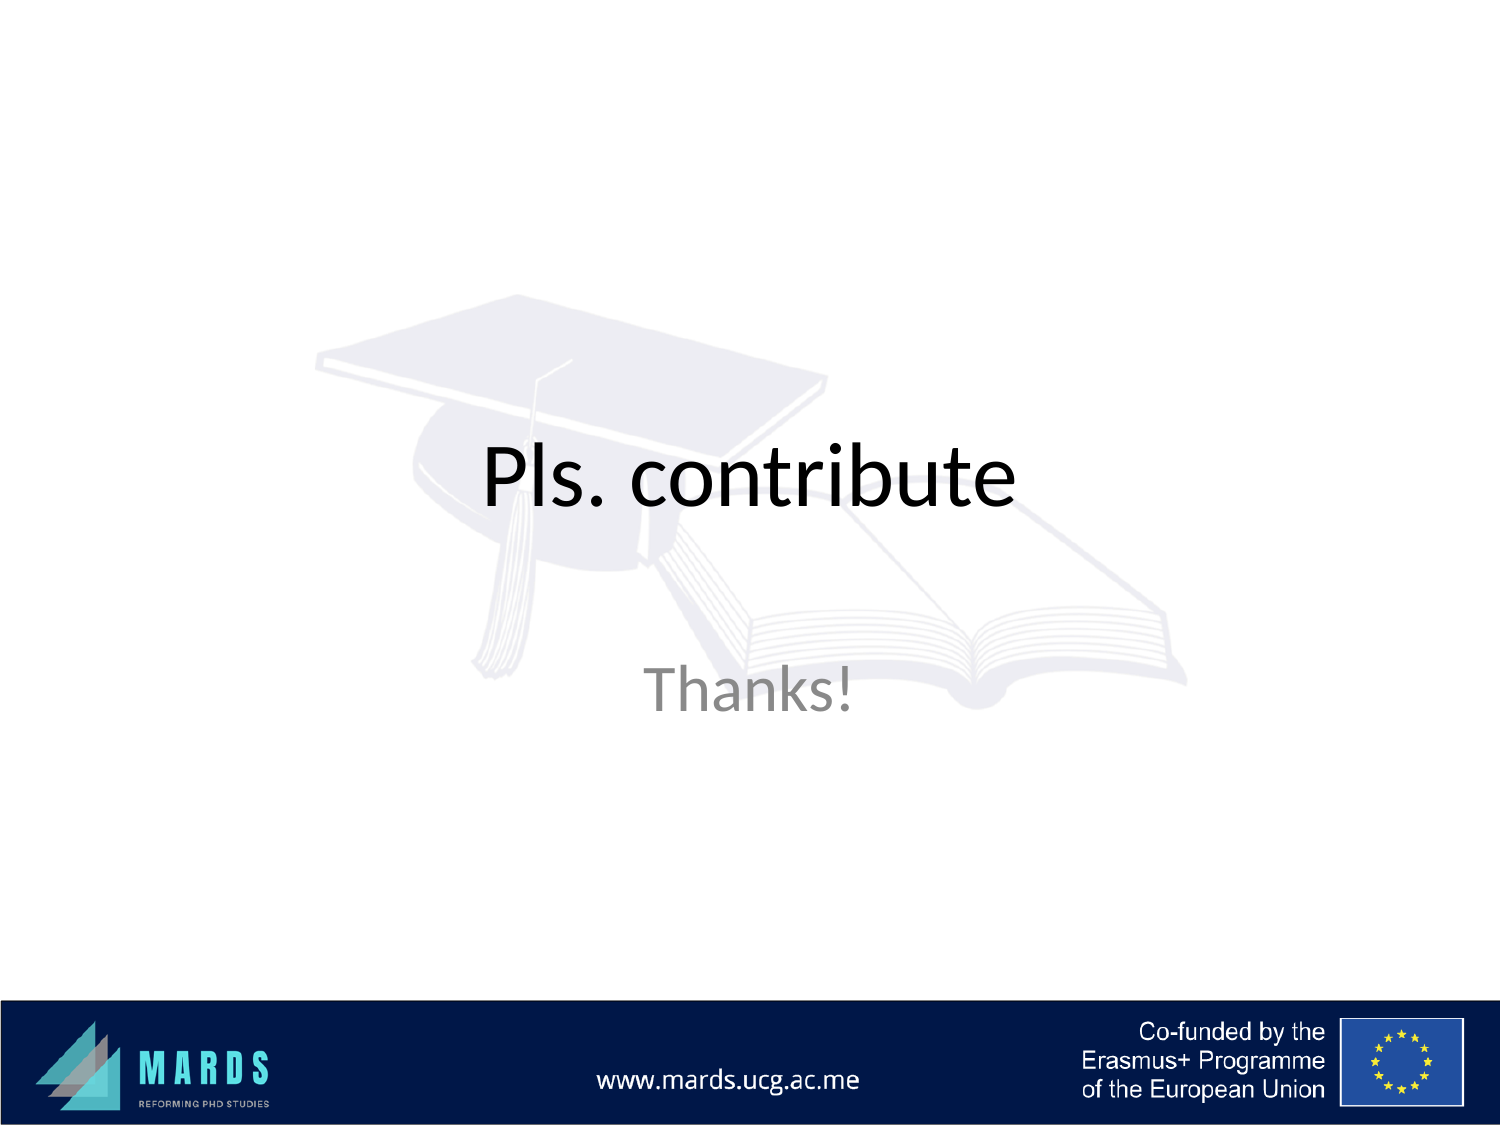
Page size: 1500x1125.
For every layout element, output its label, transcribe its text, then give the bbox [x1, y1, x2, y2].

subtitle Thanks! [225, 637, 1276, 925]
title Pls. contribute [112, 349, 1388, 591]
